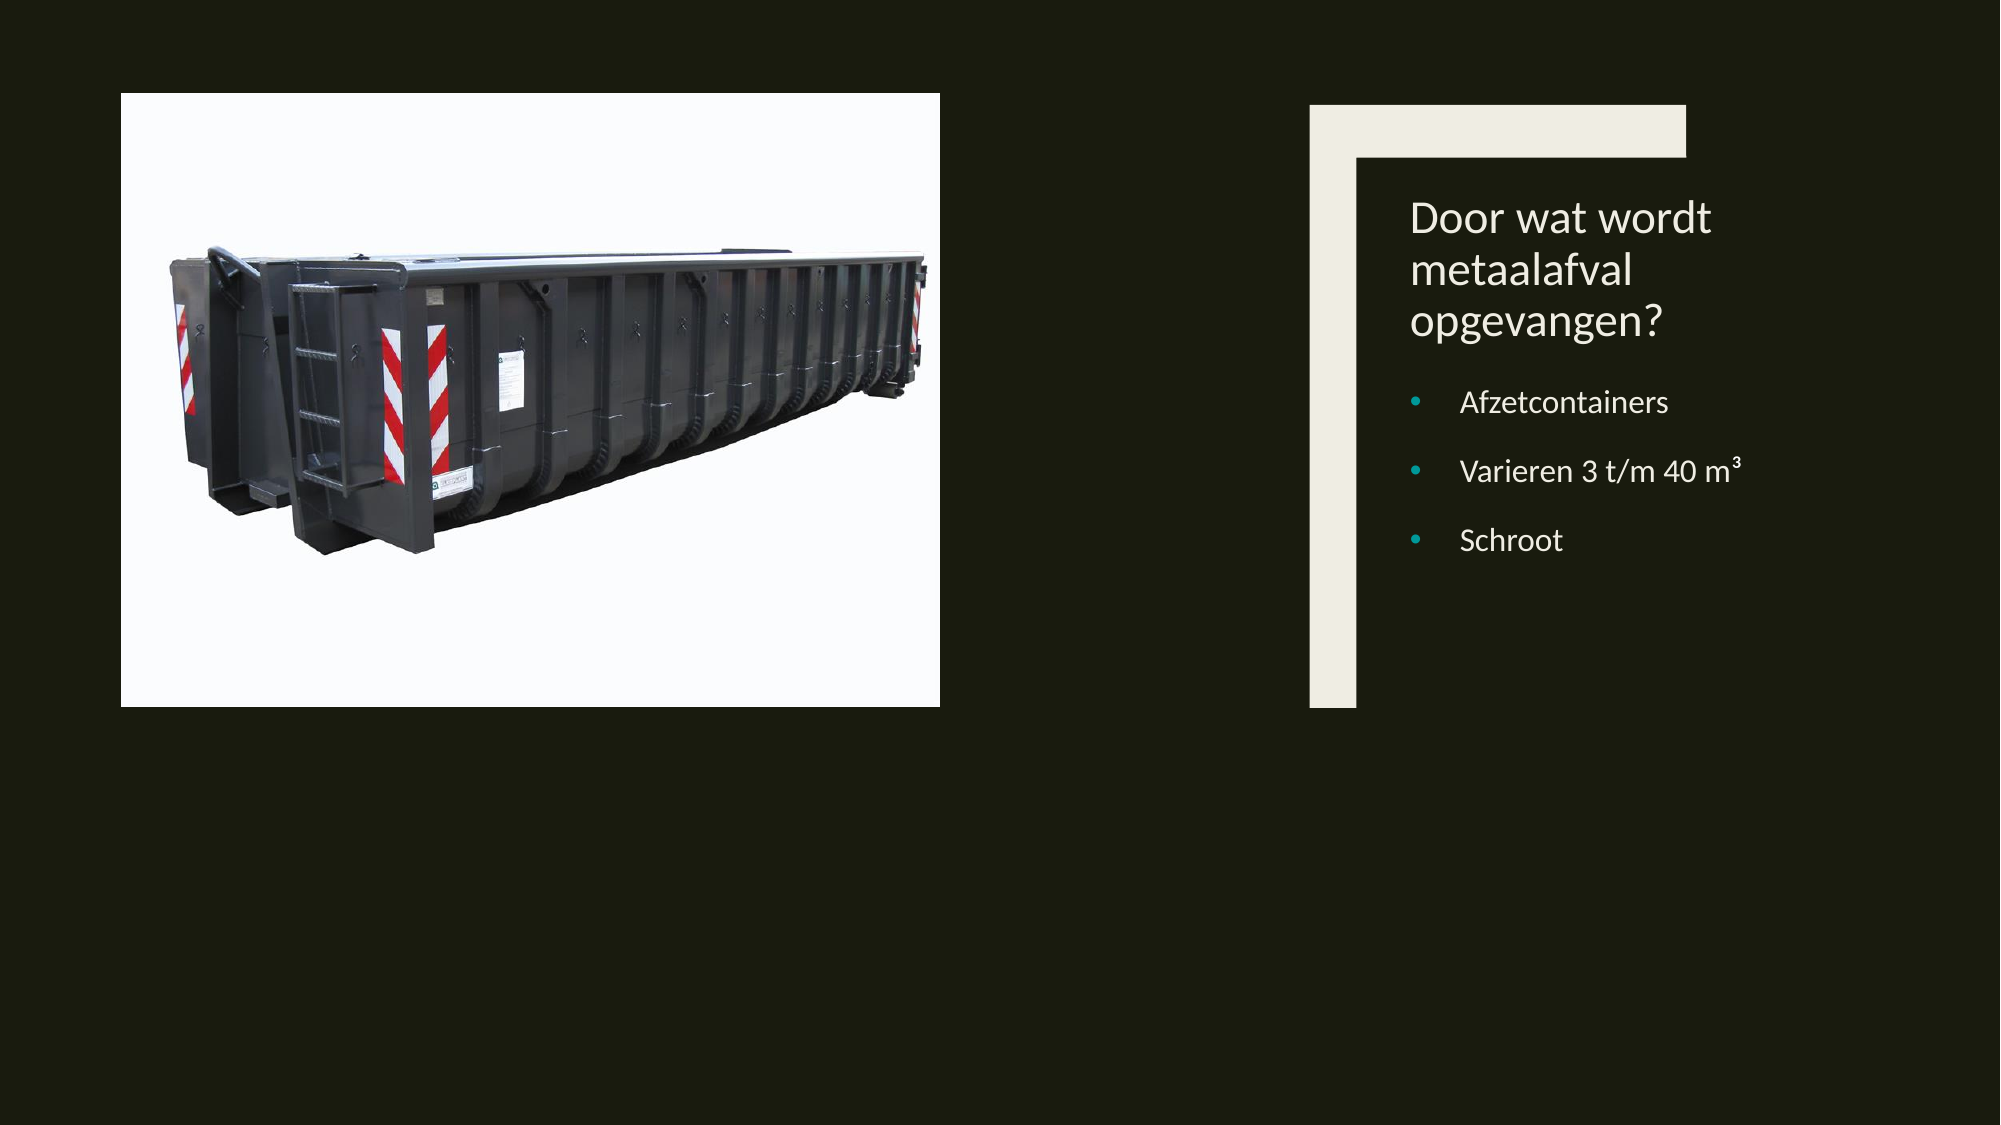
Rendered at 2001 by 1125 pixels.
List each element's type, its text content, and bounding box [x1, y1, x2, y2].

picture [121, 93, 940, 707]
list Afzetcontainers Varieren 3 t/m 40 m³ Schroot [1389, 375, 1891, 1021]
text_box [0, 0, 2000, 1125]
title Door wat wordt metaalafval opgevangen? [1389, 182, 1891, 357]
